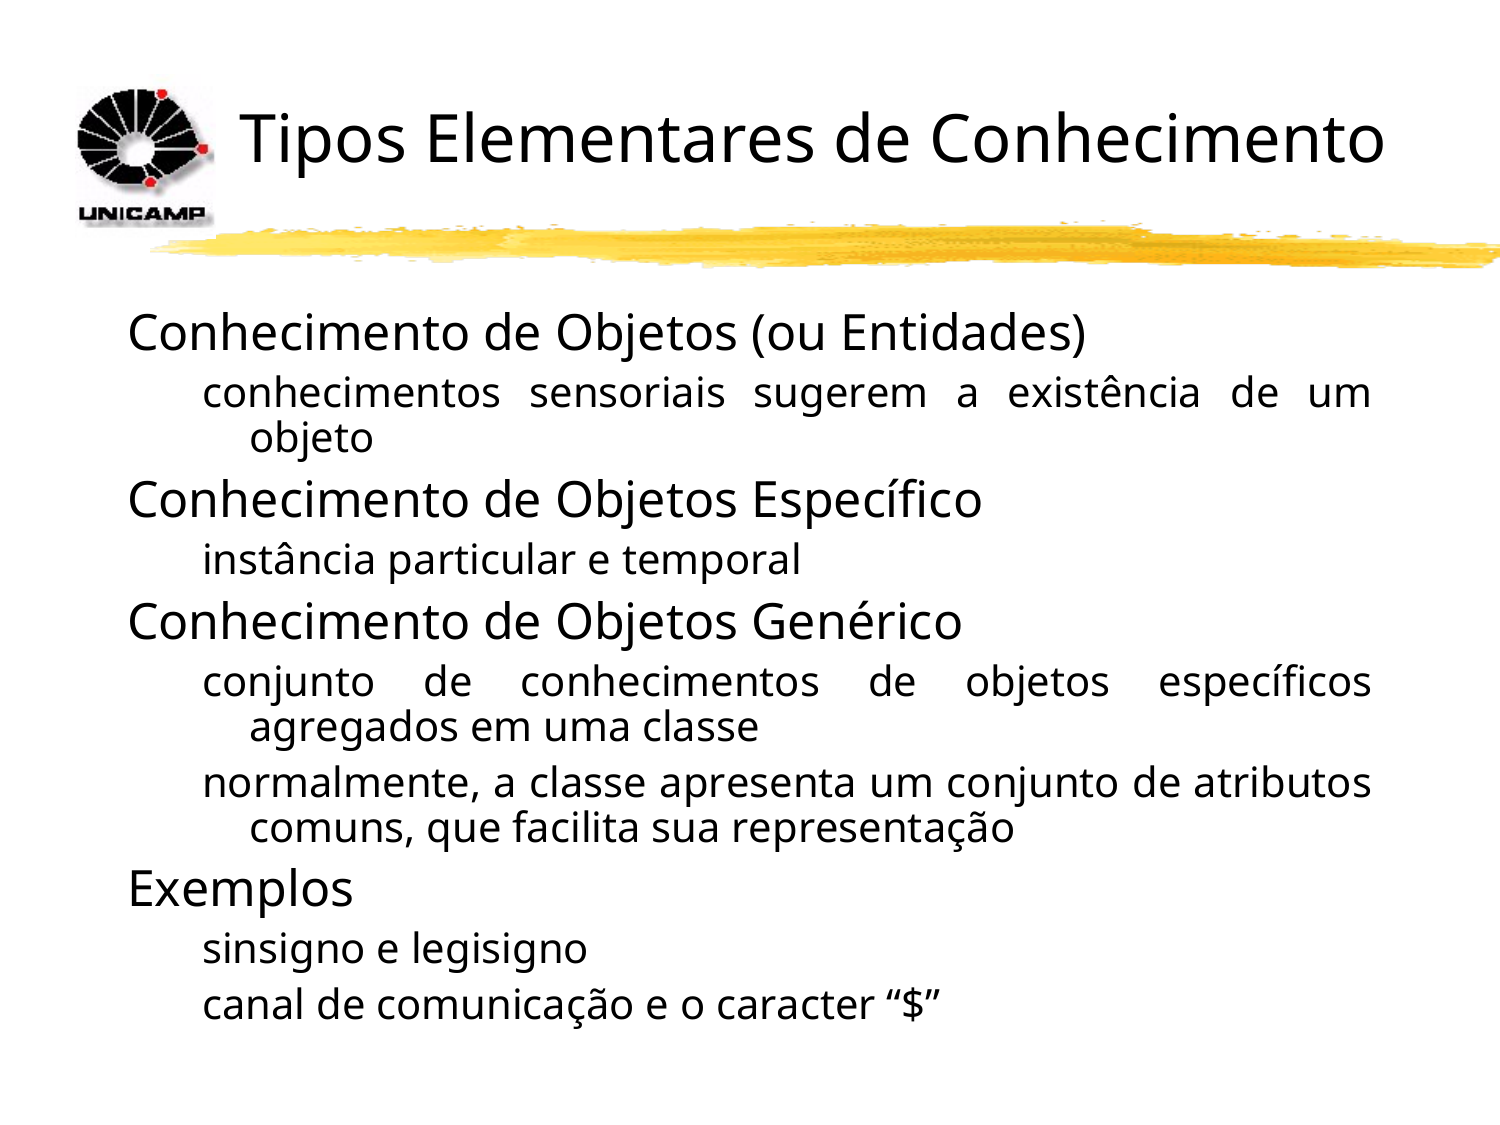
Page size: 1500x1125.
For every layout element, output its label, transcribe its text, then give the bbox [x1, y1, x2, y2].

picture [75, 74, 1500, 279]
text_box Conhecimento de Objetos (ou Entidades) conhecimentos sensoriais sugerem a existência de um objeto Conhecimento de Objetos Específico instância particular e temporal Conhecimento de Objetos Genérico conjunto de conhecimentos de objetos específicos agregados em uma classe normalmente, a classe apresenta um conjunto de atributos comuns, que facilita sua representação Exemplos sinsigno e legisigno canal de comunicação e o caracter “$” [112, 299, 1388, 1041]
text_box Tipos Elementares de Conhecimento [224, 89, 1500, 193]
